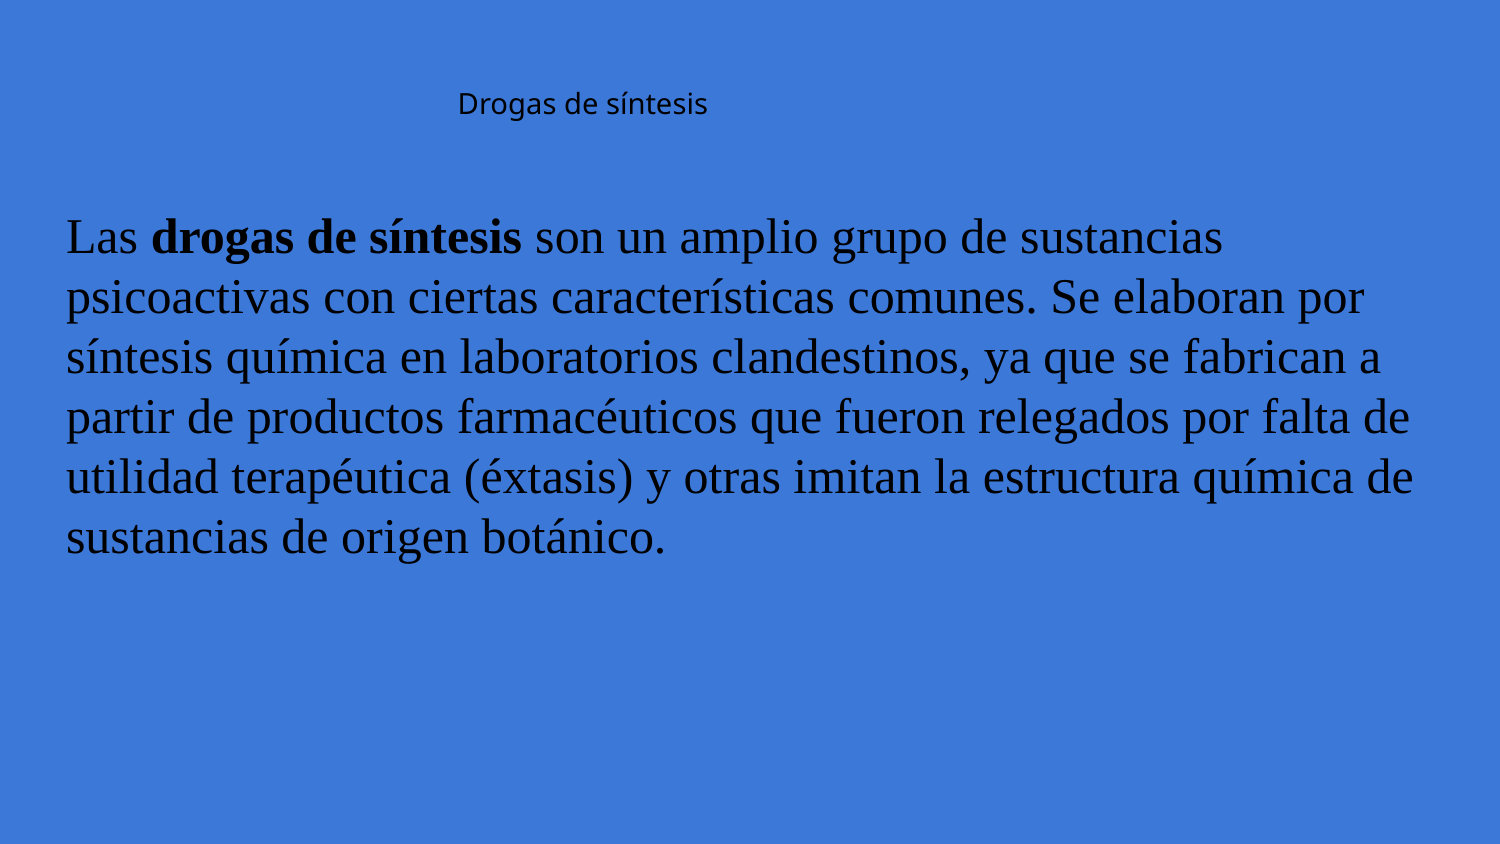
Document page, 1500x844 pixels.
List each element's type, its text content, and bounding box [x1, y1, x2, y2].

list Las drogas de síntesis son un amplio grupo de sustancias psicoactivas con ciertas características comunes. Se elaboran por síntesis química en laboratorios clandestinos, ya que se fabrican a partir de productos farmacéuticos que fueron relegados por falta de utilidad terapéutica (éxtasis) y otras imitan la estructura química de sustancias de origen botánico. [51, 189, 1449, 750]
title Drogas de síntesis [442, 70, 997, 164]
